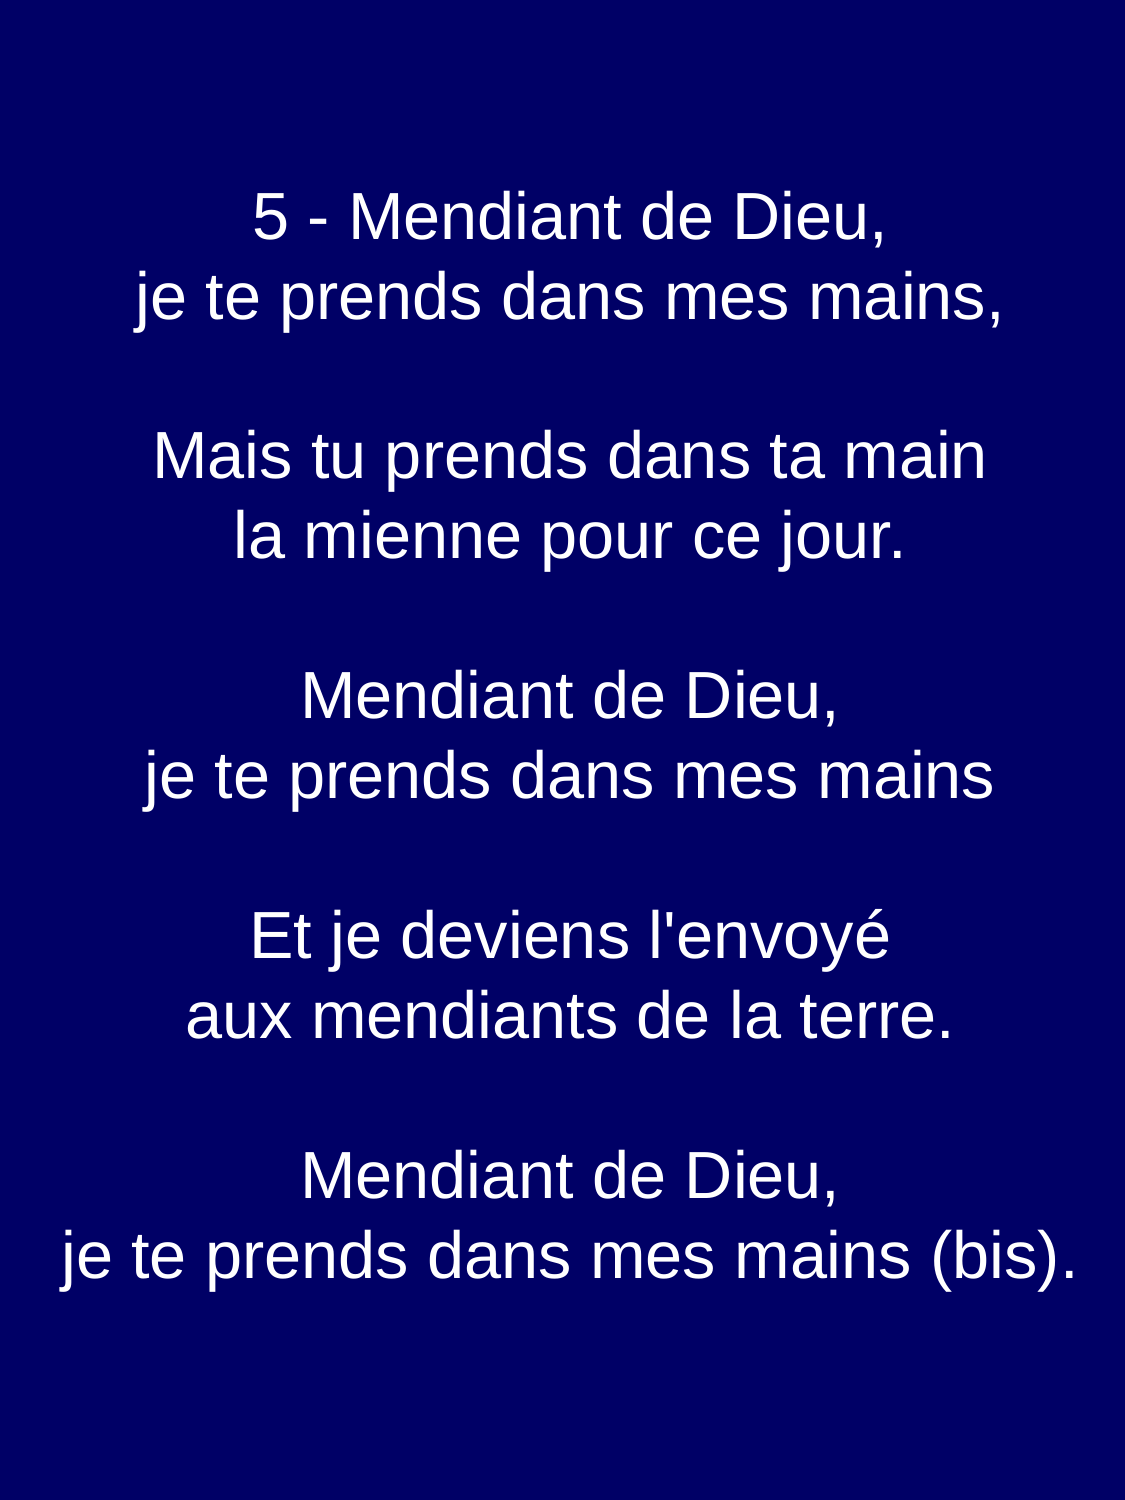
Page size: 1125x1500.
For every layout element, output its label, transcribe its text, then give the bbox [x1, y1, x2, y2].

text_box 5 - Mendiant de Dieu, je te prends dans mes mains, Mais tu prends dans ta main la mienne pour ce jour. Mendiant de Dieu, je te prends dans mes mains Et je deviens l'envoyé aux mendiants de la terre. Mendiant de Dieu, je te prends dans mes mains (bis). [46, 164, 1095, 1300]
